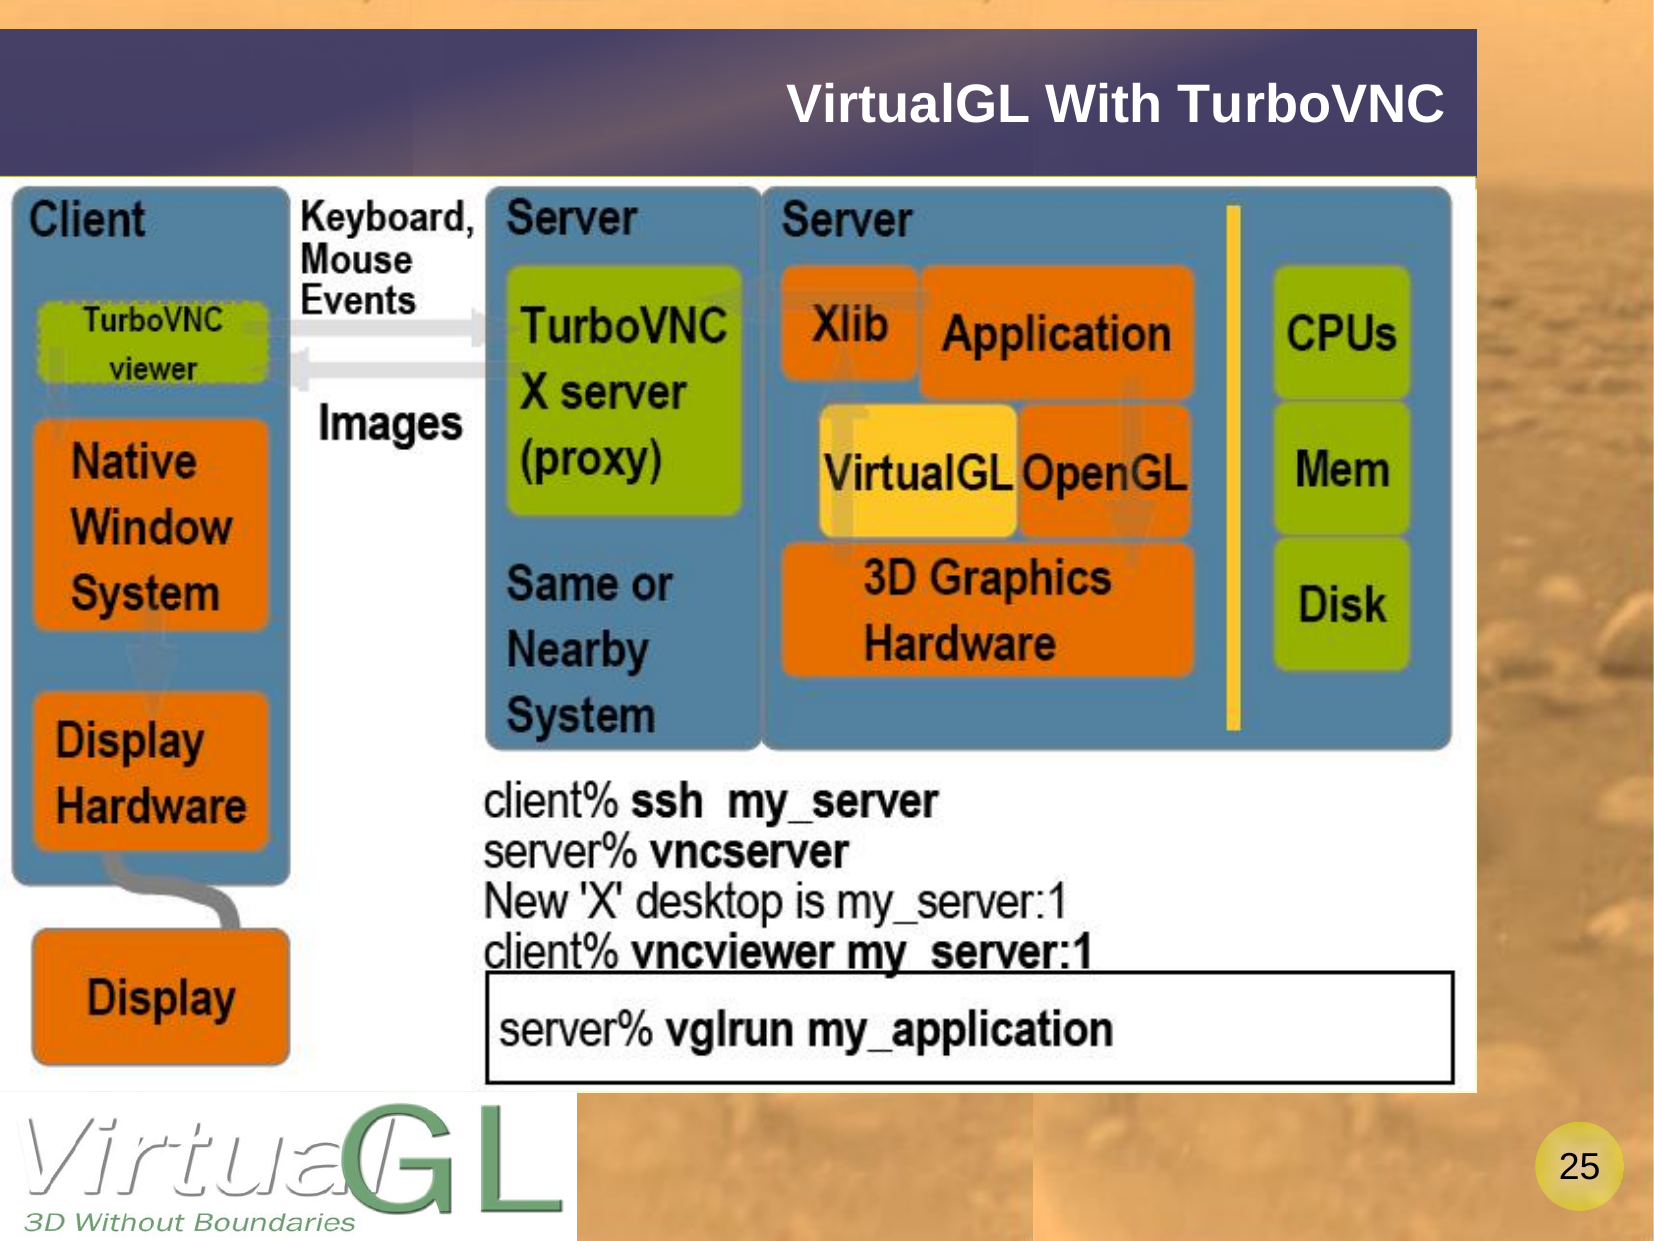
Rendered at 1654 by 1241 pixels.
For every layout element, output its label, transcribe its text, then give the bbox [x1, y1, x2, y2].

title VirtualGL With TurboVNC [29, 59, 1447, 148]
picture [0, 0, 1654, 1241]
